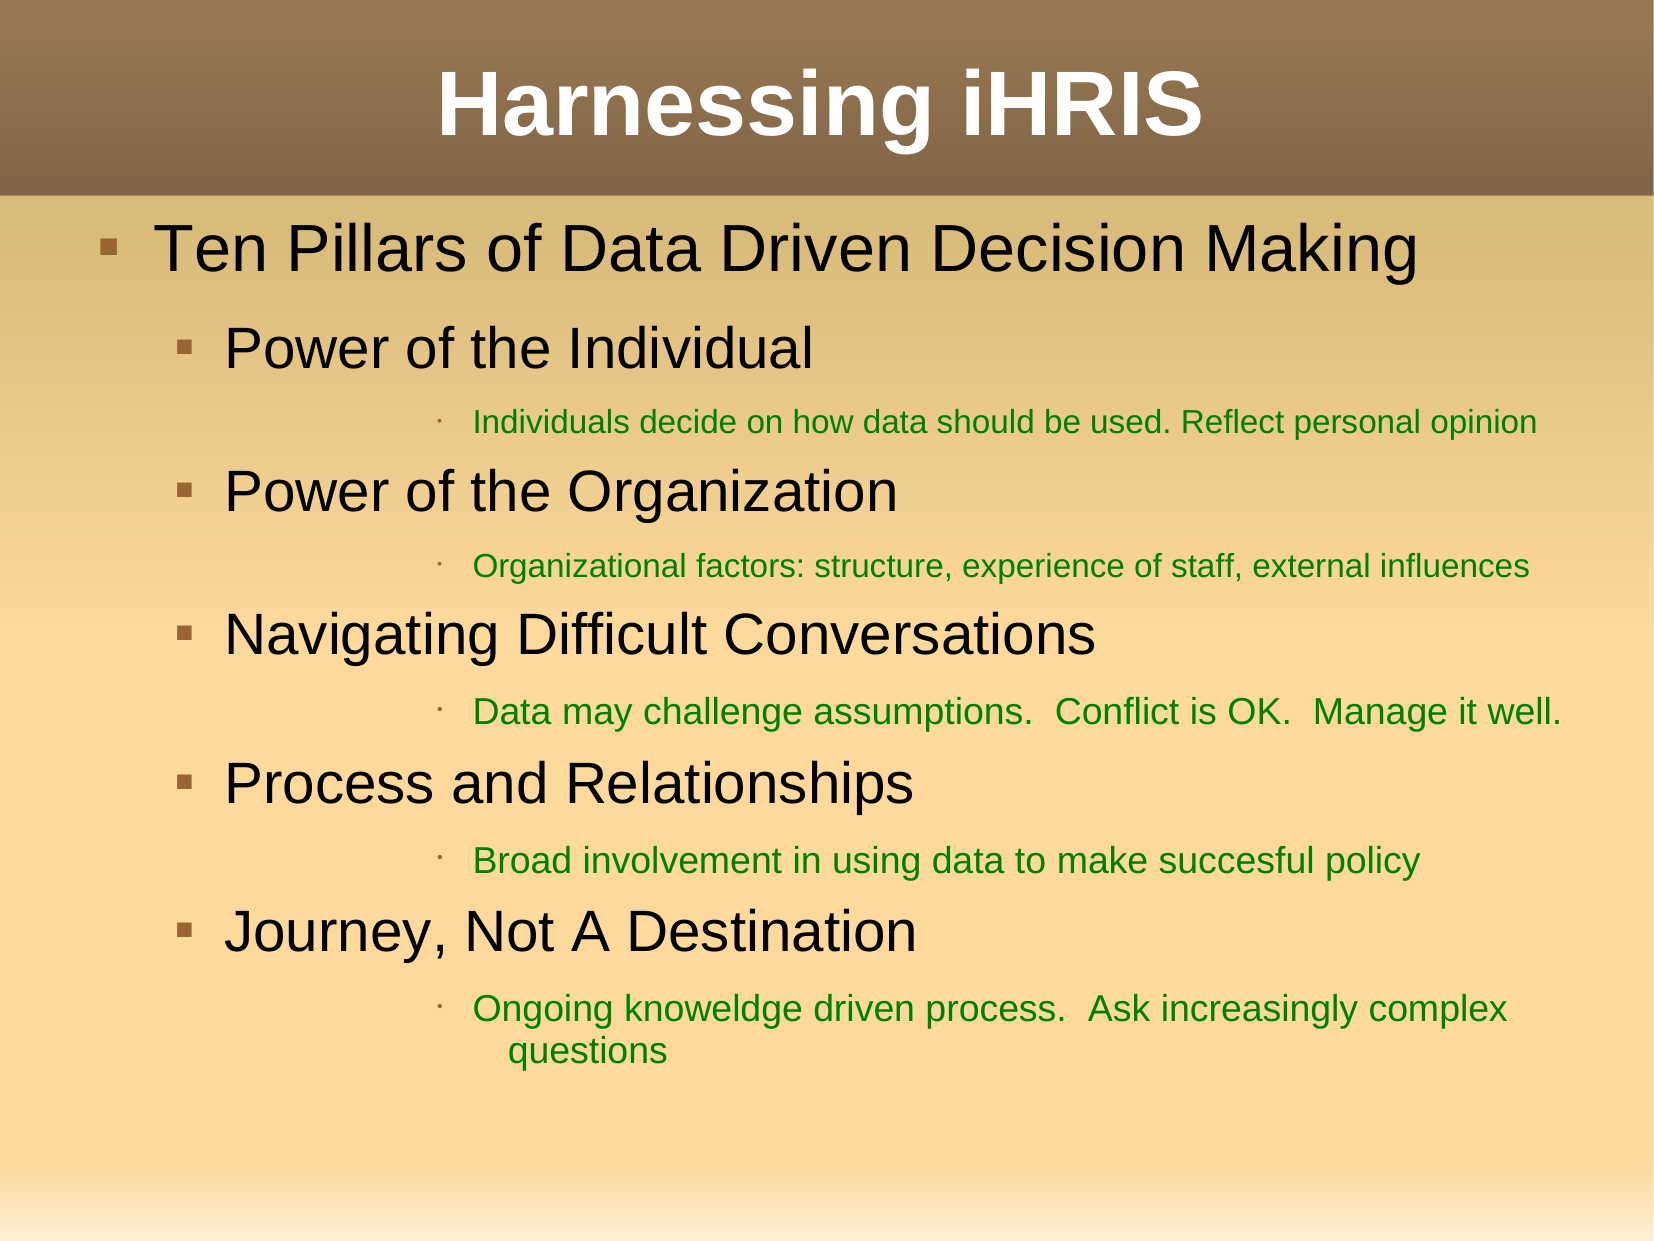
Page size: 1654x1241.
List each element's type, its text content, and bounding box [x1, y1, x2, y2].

picture [0, 0, 1654, 1241]
title Harnessing iHRIS [76, 7, 1565, 200]
list Ten Pillars of Data Driven Decision Making Power of the Individual Individuals decide on how data should be used. Reflect personal opinion Power of the Organization Organizational factors: structure, experience of staff, external influences Navigating Difficult Conversations Data may challenge assumptions. Conflict is OK. Manage it well. Process and Relationships Broad involvement in using data to make succesful policy Journey, Not A Destination Ongoing knoweldge driven process. Ask increasingly complex questions [82, 211, 1571, 1241]
